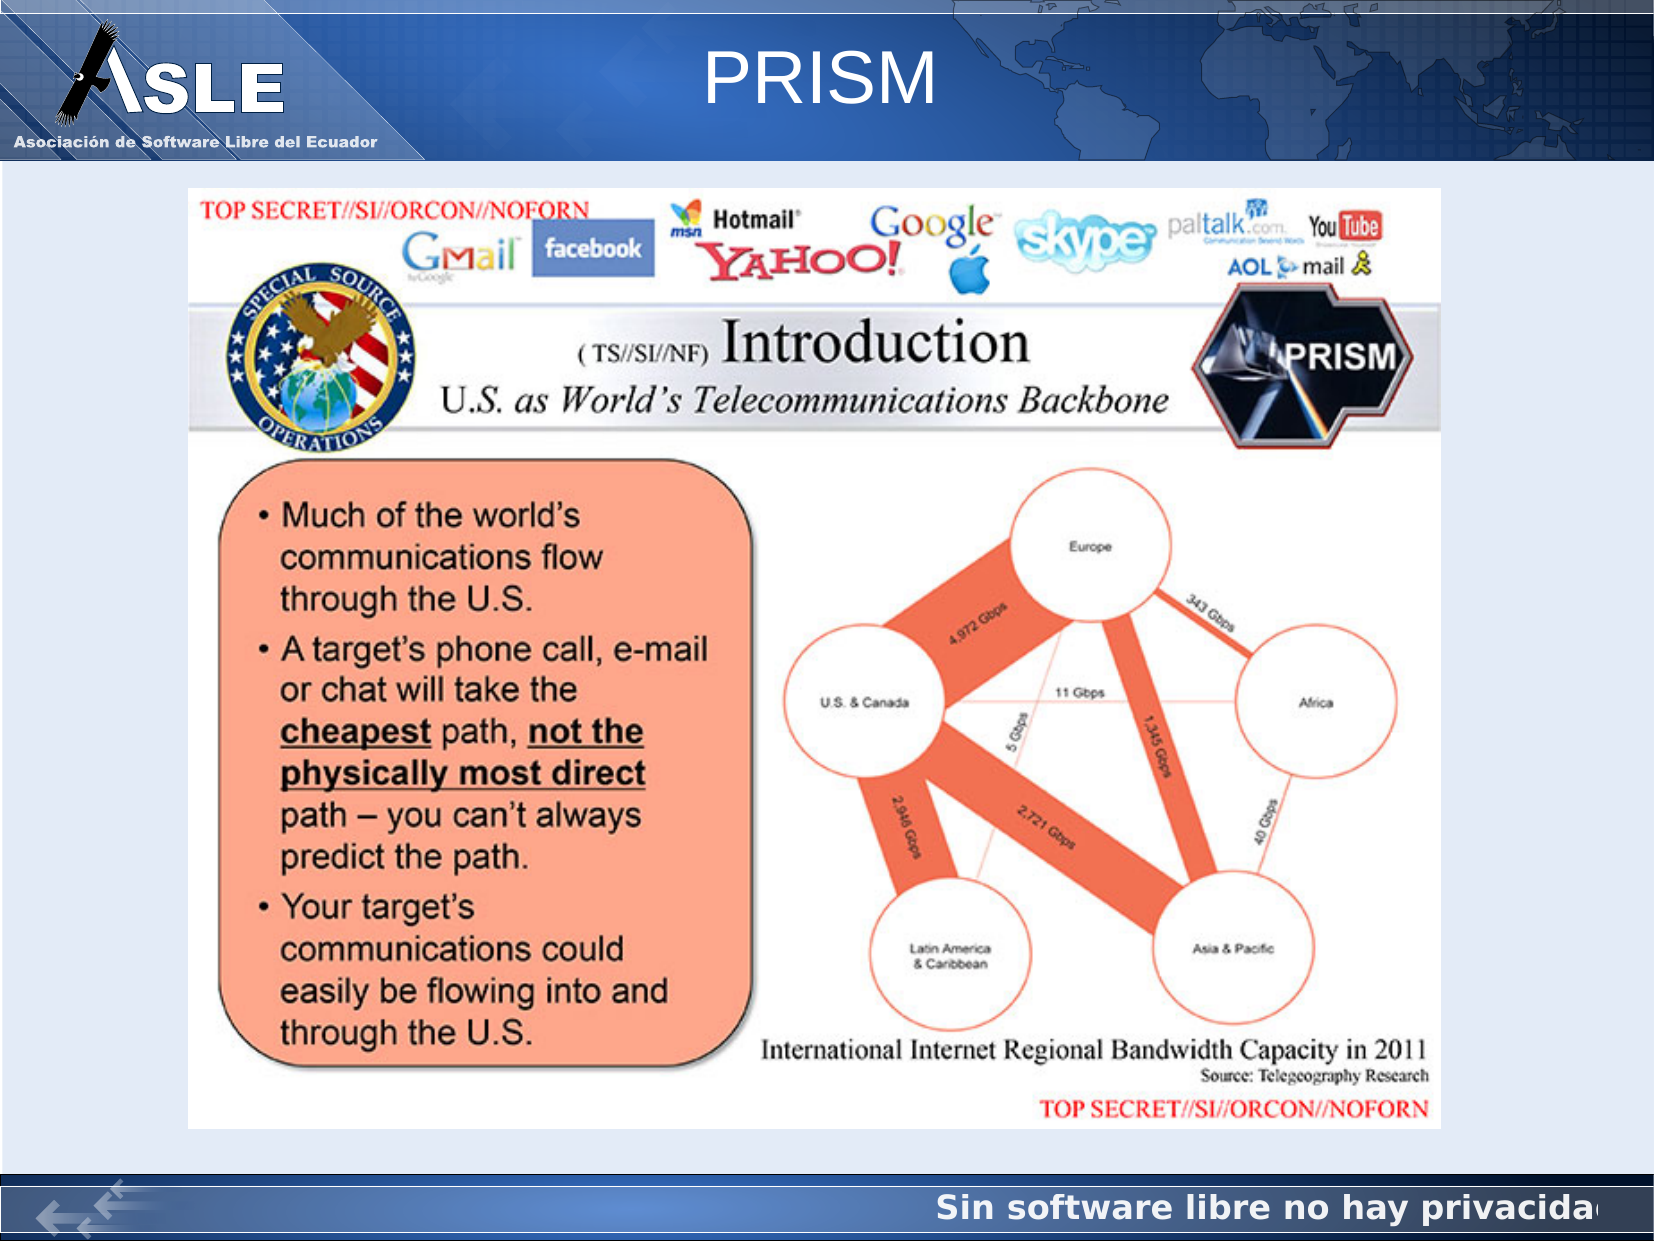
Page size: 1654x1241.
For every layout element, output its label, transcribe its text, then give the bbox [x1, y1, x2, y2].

title PRISM [0, 26, 1642, 130]
picture [188, 188, 1441, 1129]
